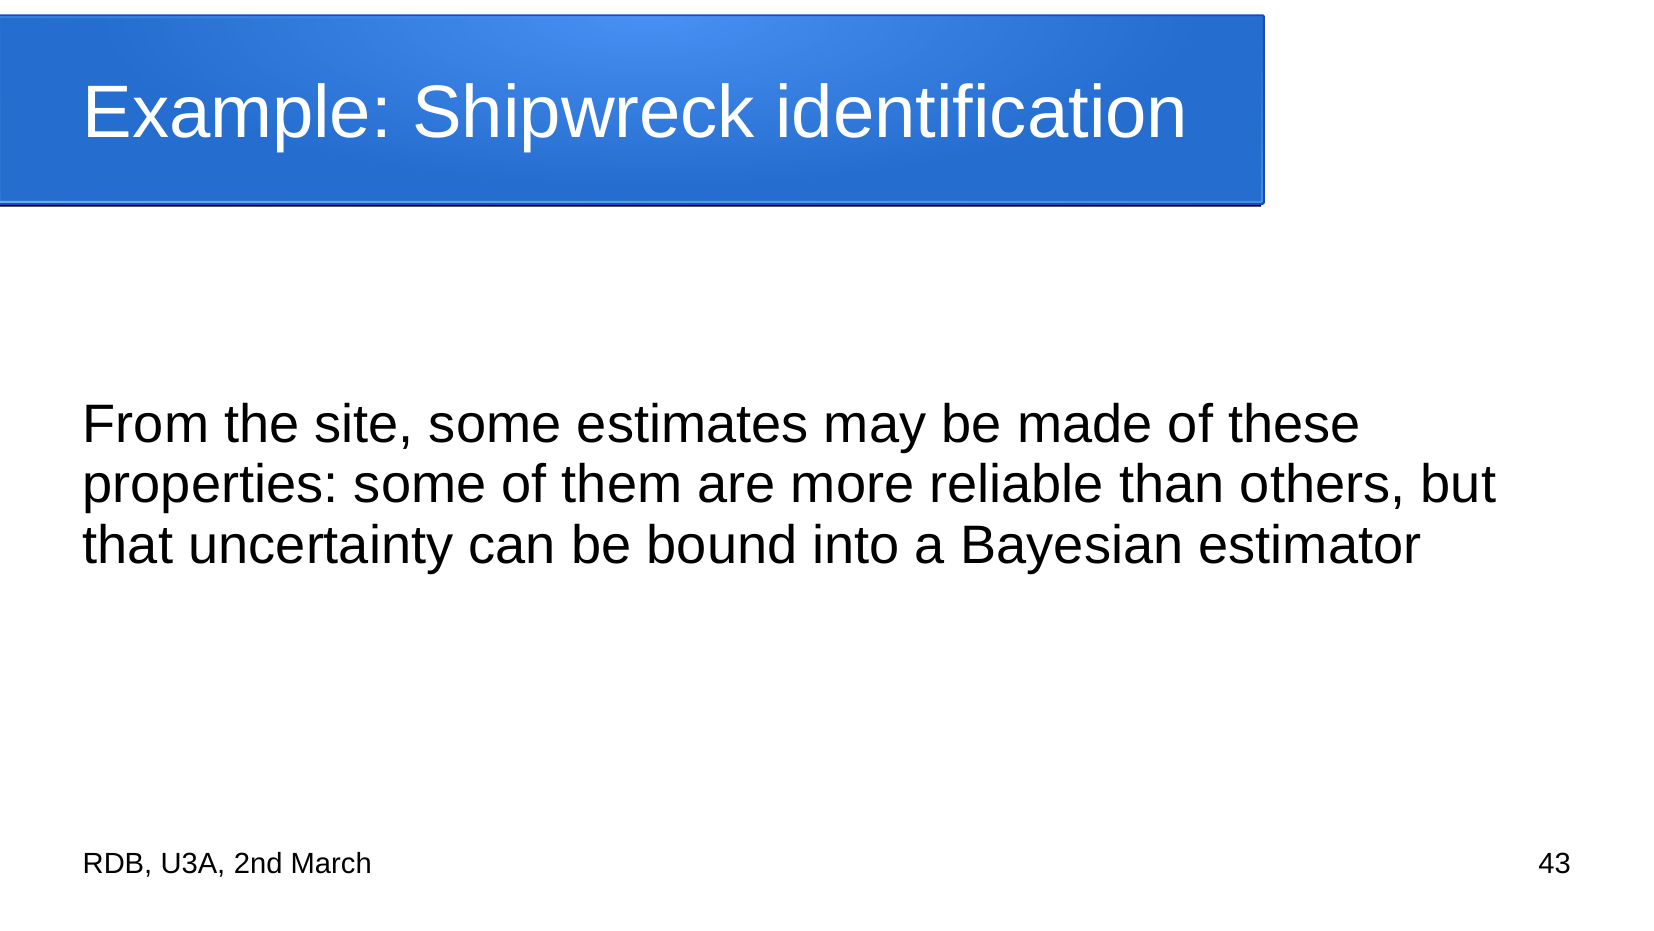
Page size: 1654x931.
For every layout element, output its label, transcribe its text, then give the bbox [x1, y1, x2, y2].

list From the site, some estimates may be made of these properties: some of them are more reliable than others, but that uncertainty can be bound into a Bayesian estimator [82, 224, 1571, 764]
title Example: Shipwreck identification [82, 35, 1235, 189]
